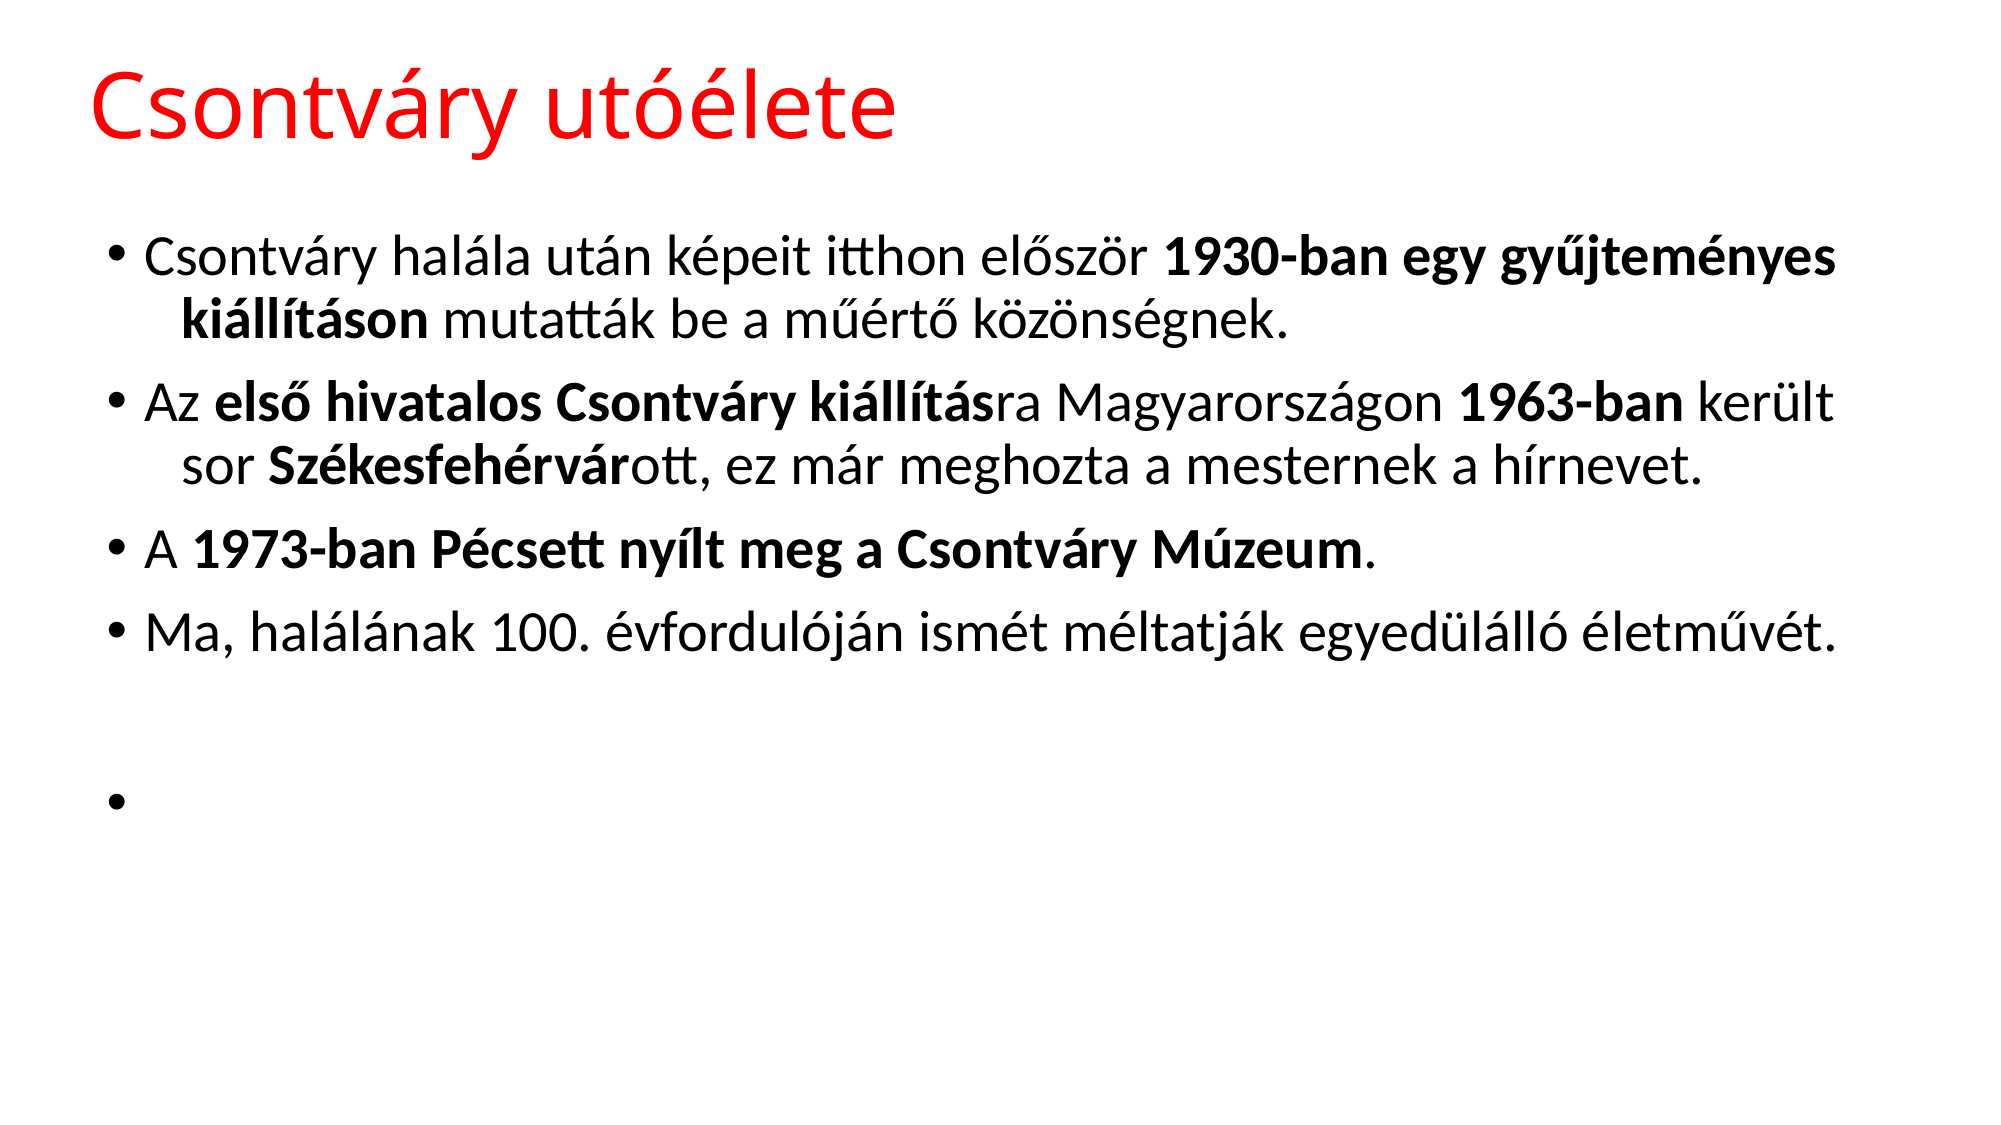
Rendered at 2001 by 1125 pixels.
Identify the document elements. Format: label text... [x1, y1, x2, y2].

title Csontváry utóélete [73, 0, 1799, 218]
list Csontváry halála után képeit itthon először 1930-ban egy gyűjteményes kiállításon mutatták be a műértő közönségnek. Az első hivatalos Csontváry kiállításra Magyarországon 1963-ban került sor Székesfehérvárott, ez már meghozta a mesternek a hírnevet. A 1973-ban Pécsett nyílt meg a Csontváry Múzeum. Ma, halálának 100. évfordulóján ismét méltatják egyedülálló életművét. [91, 217, 1887, 932]
